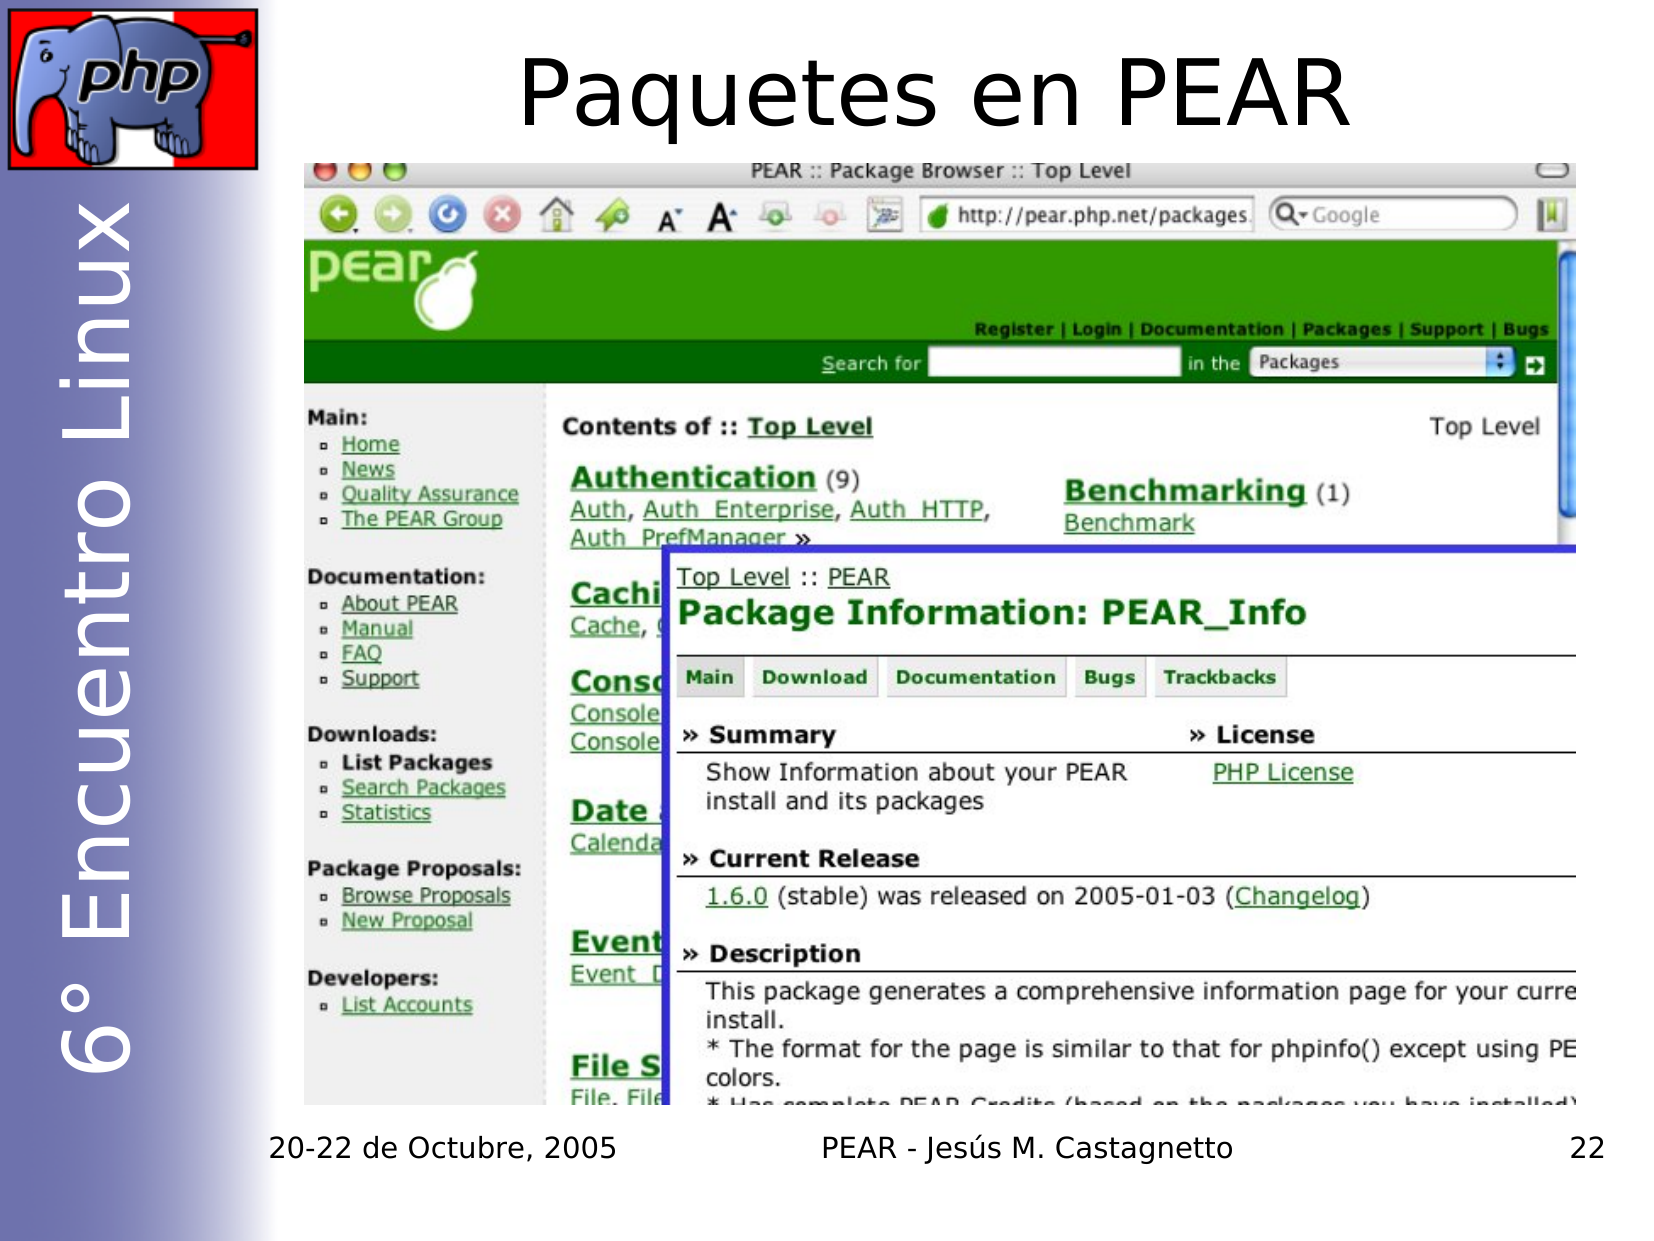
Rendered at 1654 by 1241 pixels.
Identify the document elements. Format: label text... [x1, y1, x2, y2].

title Paquetes en PEAR [300, 0, 1571, 198]
picture [0, 0, 1654, 1241]
